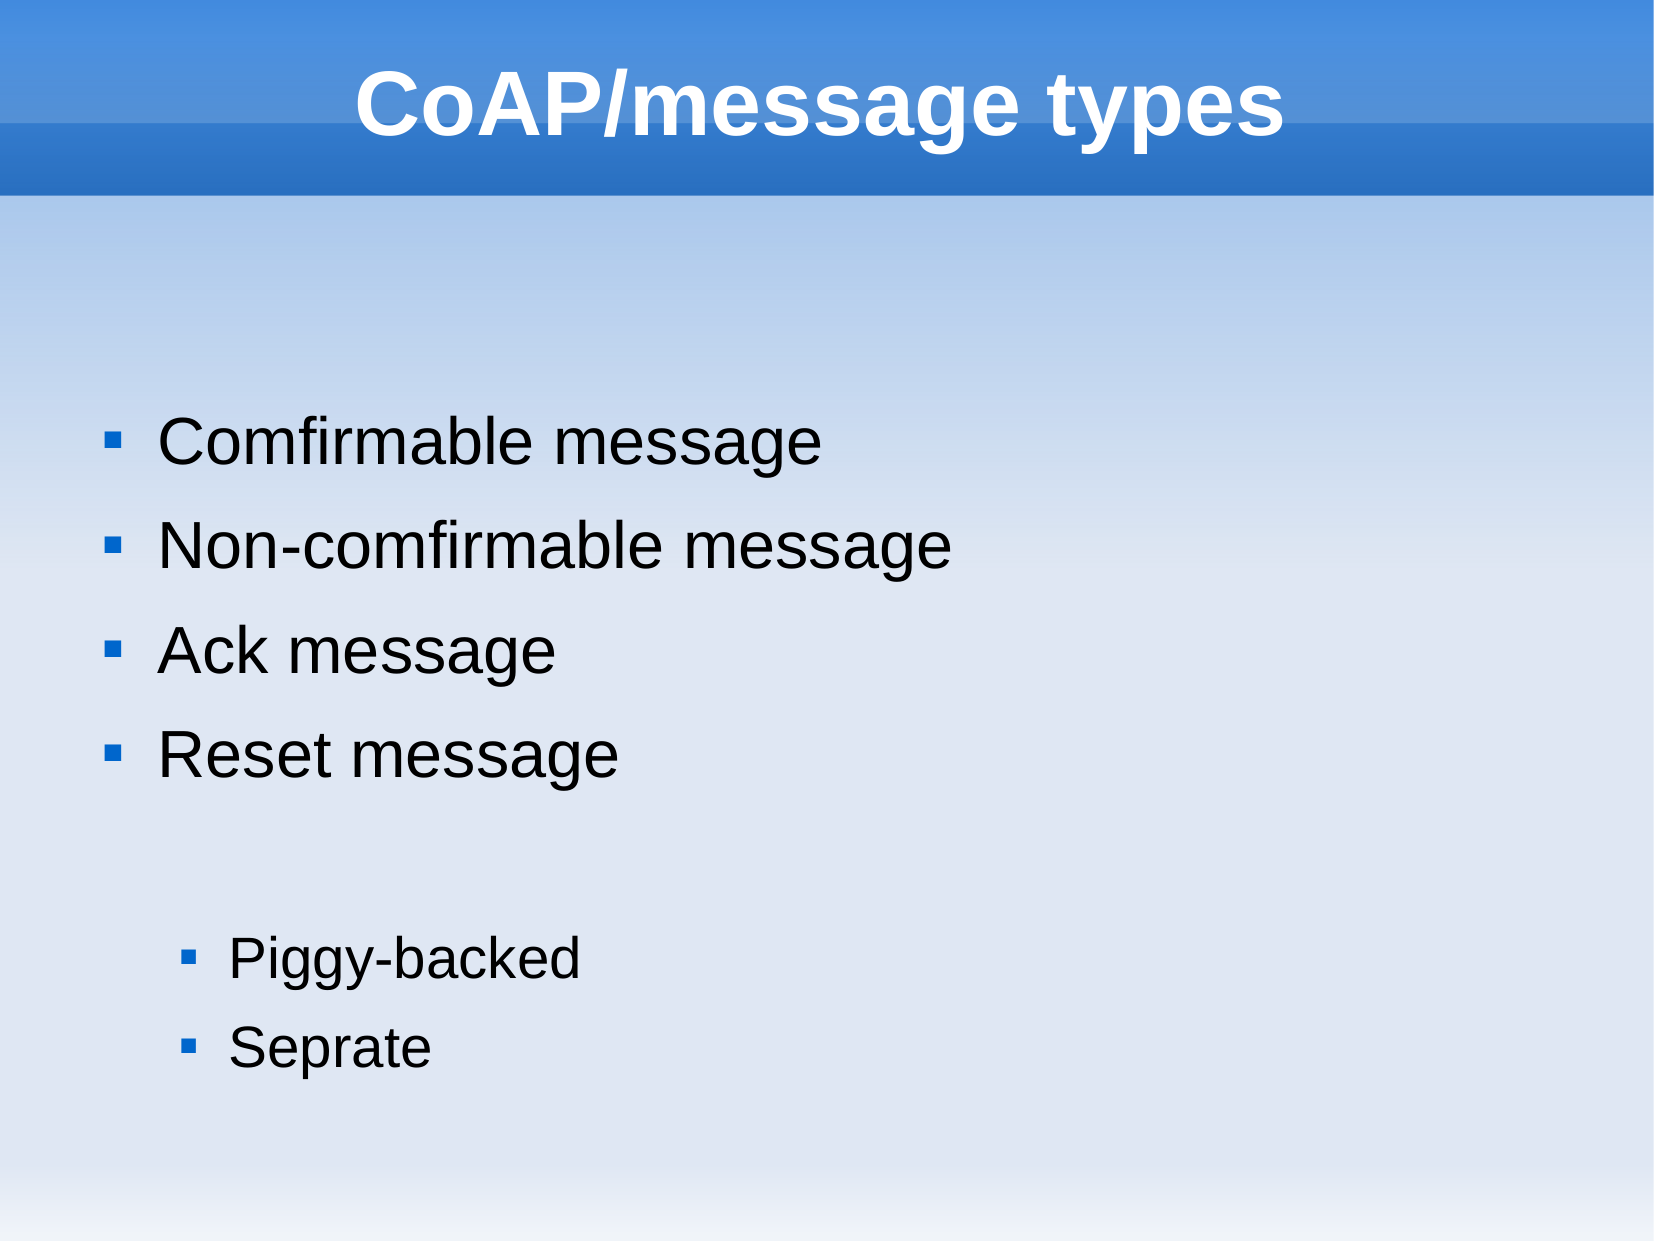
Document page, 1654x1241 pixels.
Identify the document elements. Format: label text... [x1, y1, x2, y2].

list Comfirmable message Non-comfirmable message Ack message Reset message Piggy-backed Seprate [86, 300, 1576, 1119]
picture [0, 0, 1654, 1241]
title CoAP/message types [76, 0, 1565, 208]
